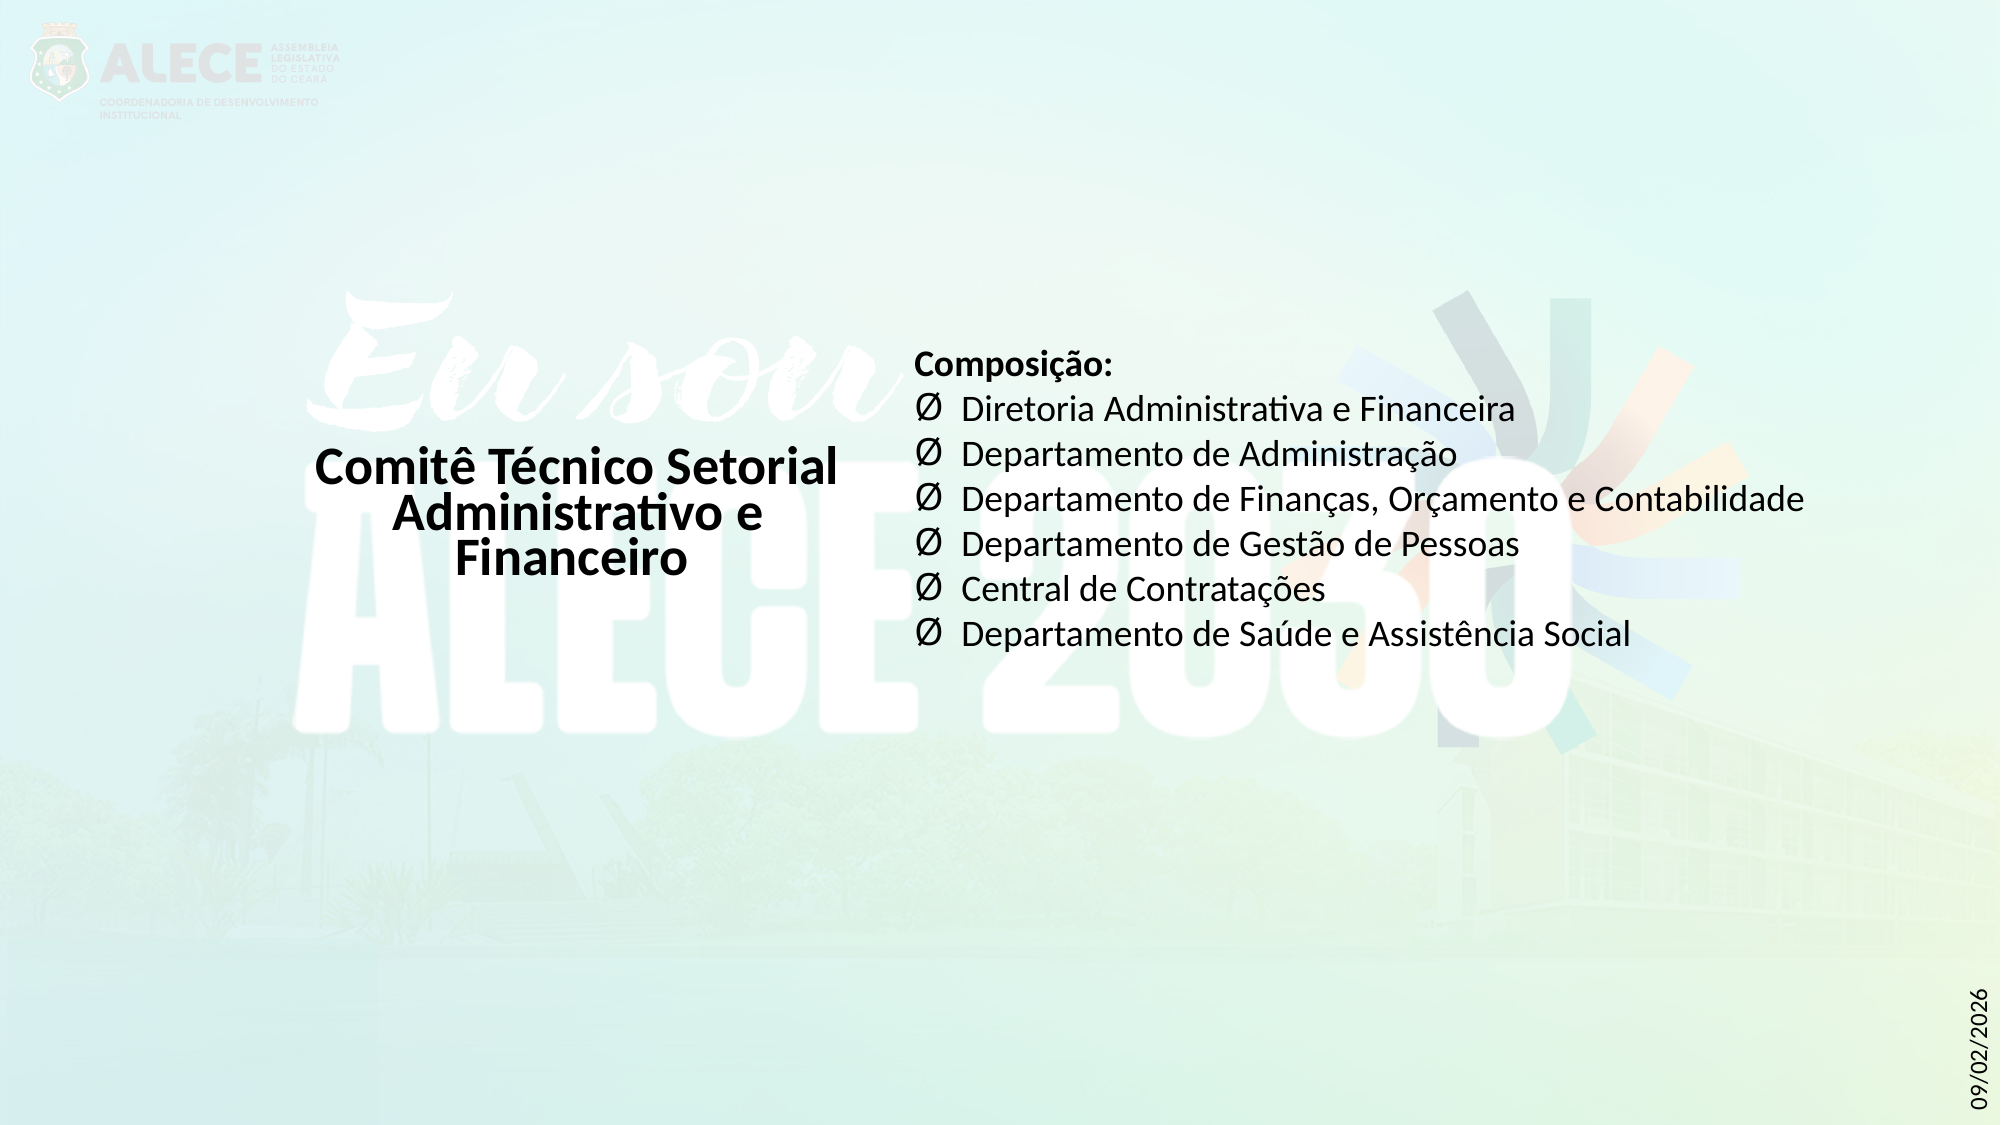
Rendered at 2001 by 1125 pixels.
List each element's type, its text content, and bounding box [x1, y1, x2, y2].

text_box Composição: Diretoria Administrativa e Financeira Departamento de Administração Departamento de Finanças, Orçamento e Contabilidade Departamento de Gestão de Pessoas Central de Contratações Departamento de Saúde e Assistência Social [899, 331, 1849, 665]
list Comitê Técnico Setorial Administrativo e Financeiro [256, 440, 899, 600]
text_box 09/02/2026 [1954, 972, 2000, 1125]
